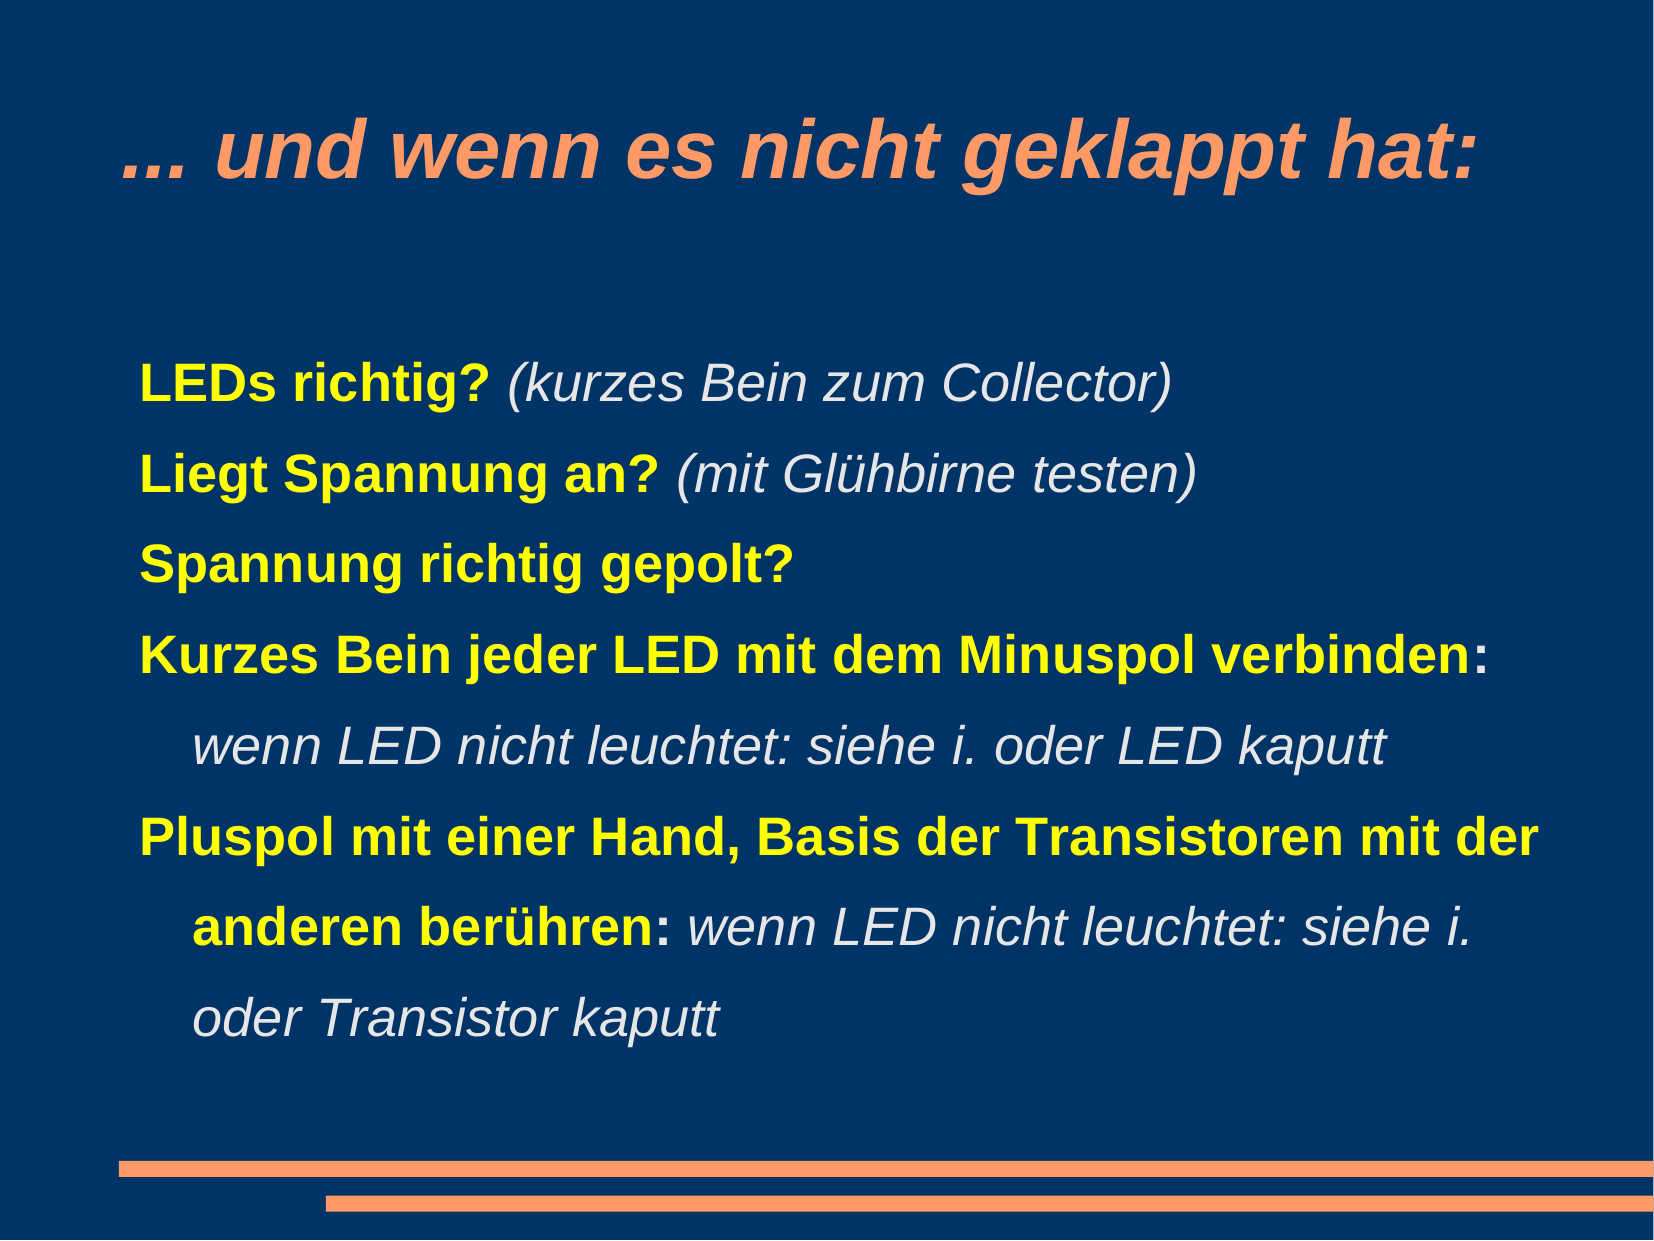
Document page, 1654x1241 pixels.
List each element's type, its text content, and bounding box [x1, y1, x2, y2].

list LEDs richtig? (kurzes Bein zum Collector) Liegt Spannung an? (mit Glühbirne testen) Spannung richtig gepolt? Kurzes Bein jeder LED mit dem Minuspol verbinden: wenn LED nicht leuchtet: siehe i. oder LED kaputt Pluspol mit einer Hand, Basis der Transistoren mit der anderen berühren: wenn LED nicht leuchtet: siehe i. oder Transistor kaputt [121, 322, 1561, 1118]
title ... und wenn es nicht geklappt hat: [121, 46, 1534, 254]
